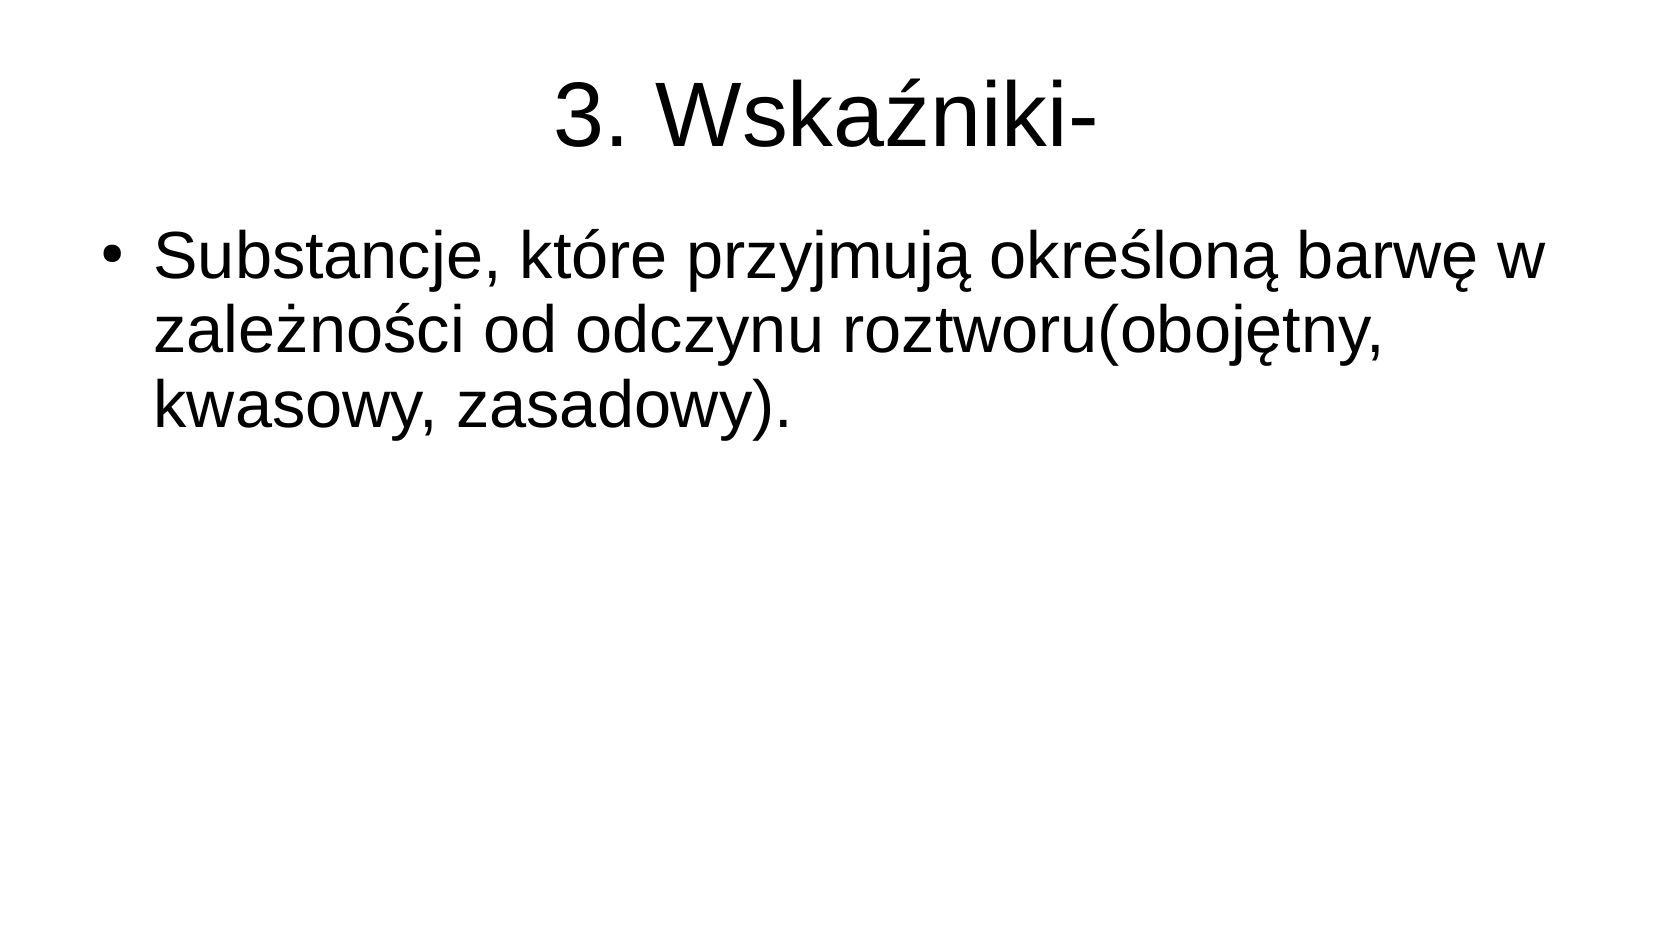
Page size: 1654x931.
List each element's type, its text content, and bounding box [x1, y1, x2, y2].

list Substancje, które przyjmują określoną barwę w zależności od odczynu roztworu(obojętny, kwasowy, zasadowy). [82, 217, 1571, 758]
title 3. Wskaźniki- [82, 37, 1571, 193]
